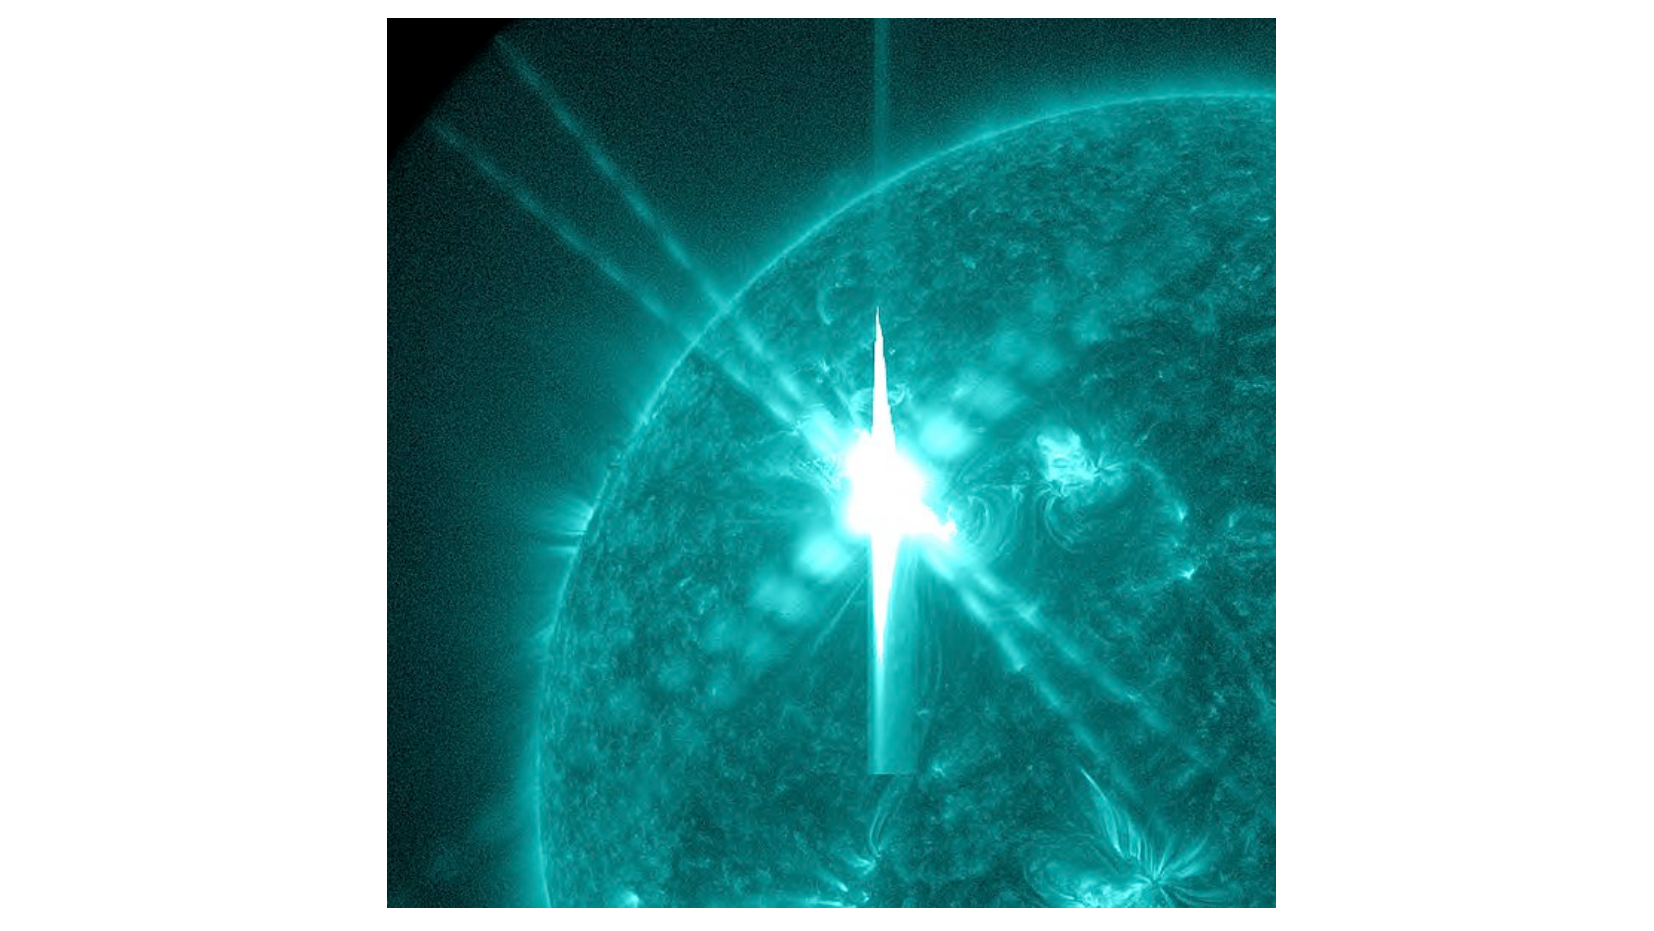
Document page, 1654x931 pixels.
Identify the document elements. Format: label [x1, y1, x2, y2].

picture [387, 18, 1276, 908]
